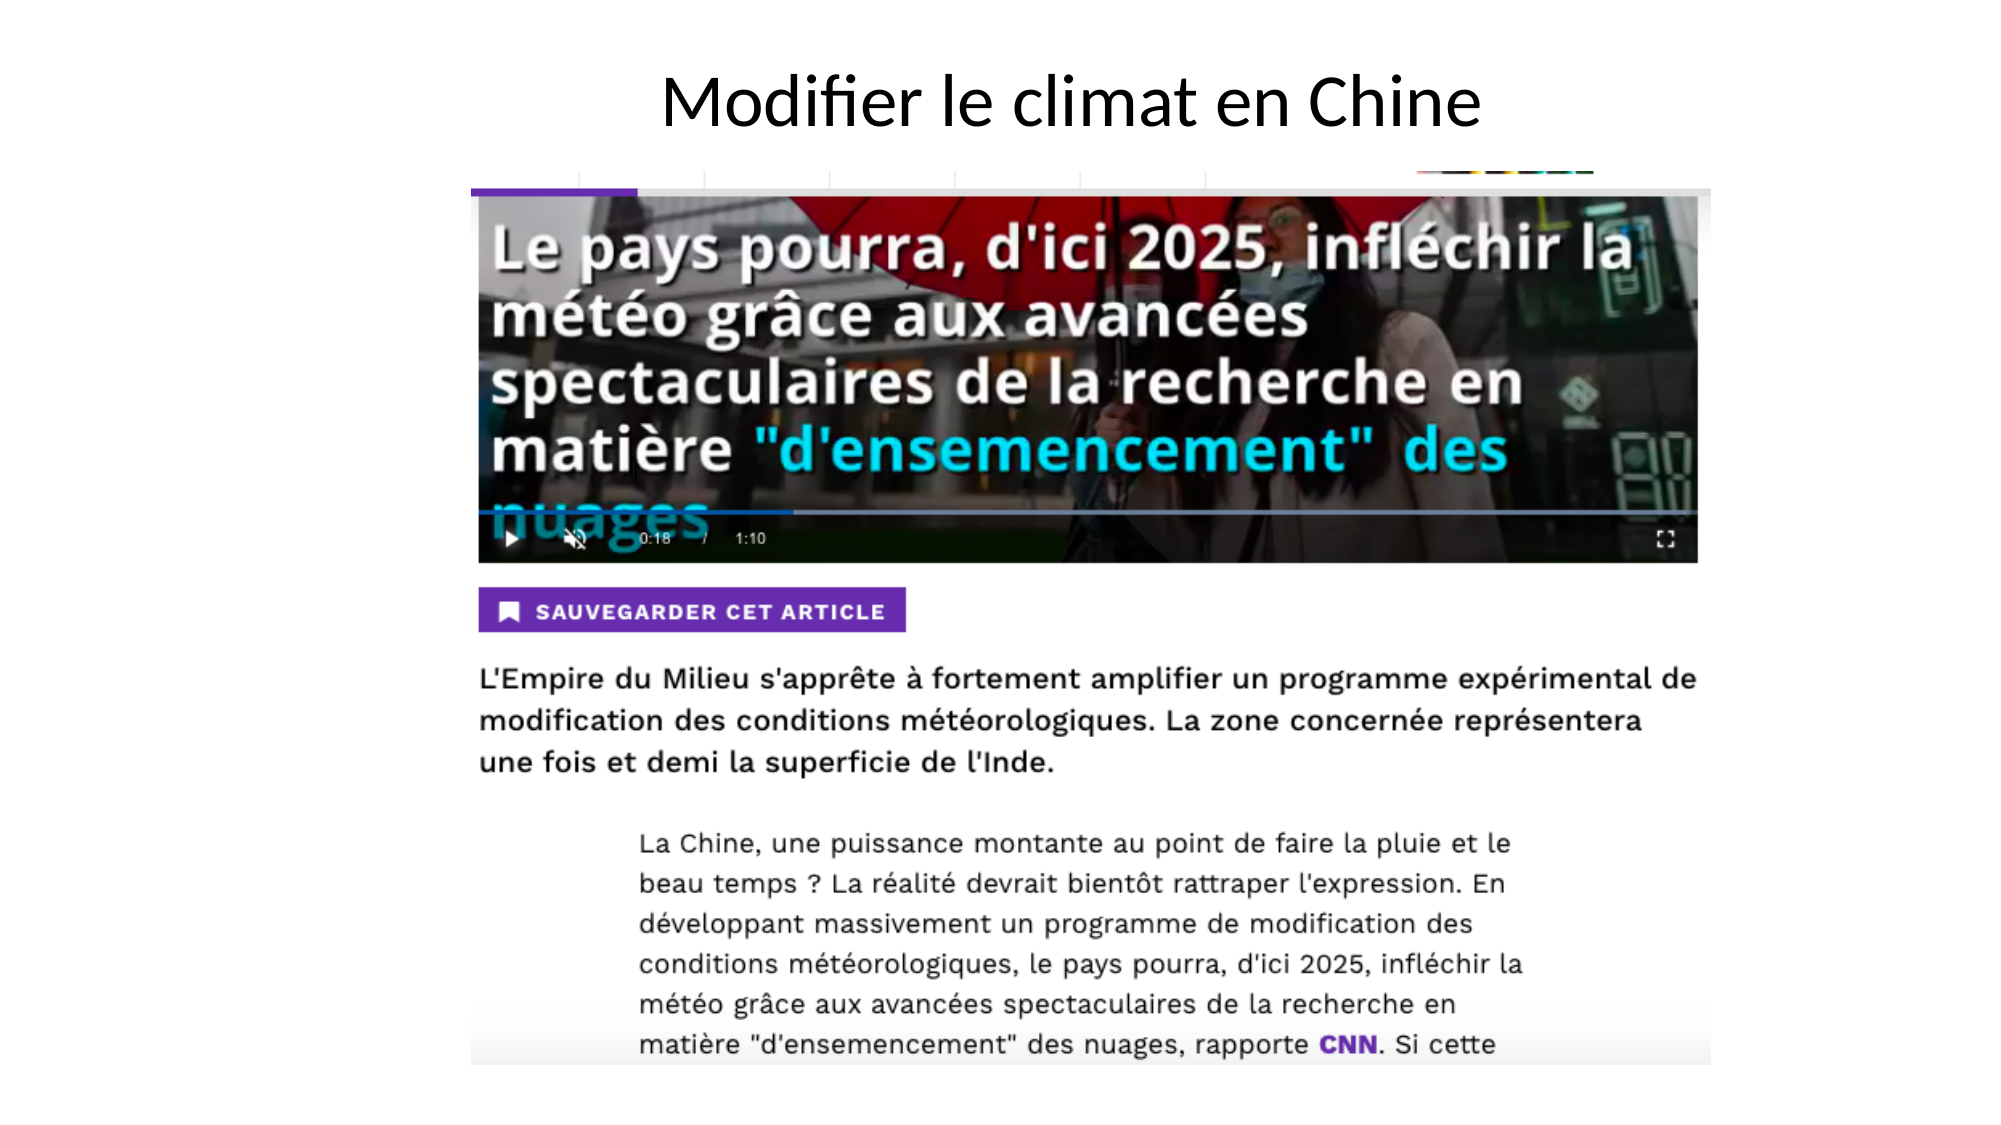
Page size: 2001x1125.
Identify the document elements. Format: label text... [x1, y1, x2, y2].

list Modifier le climat en Chine [645, 53, 1537, 172]
picture [471, 171, 1711, 1065]
